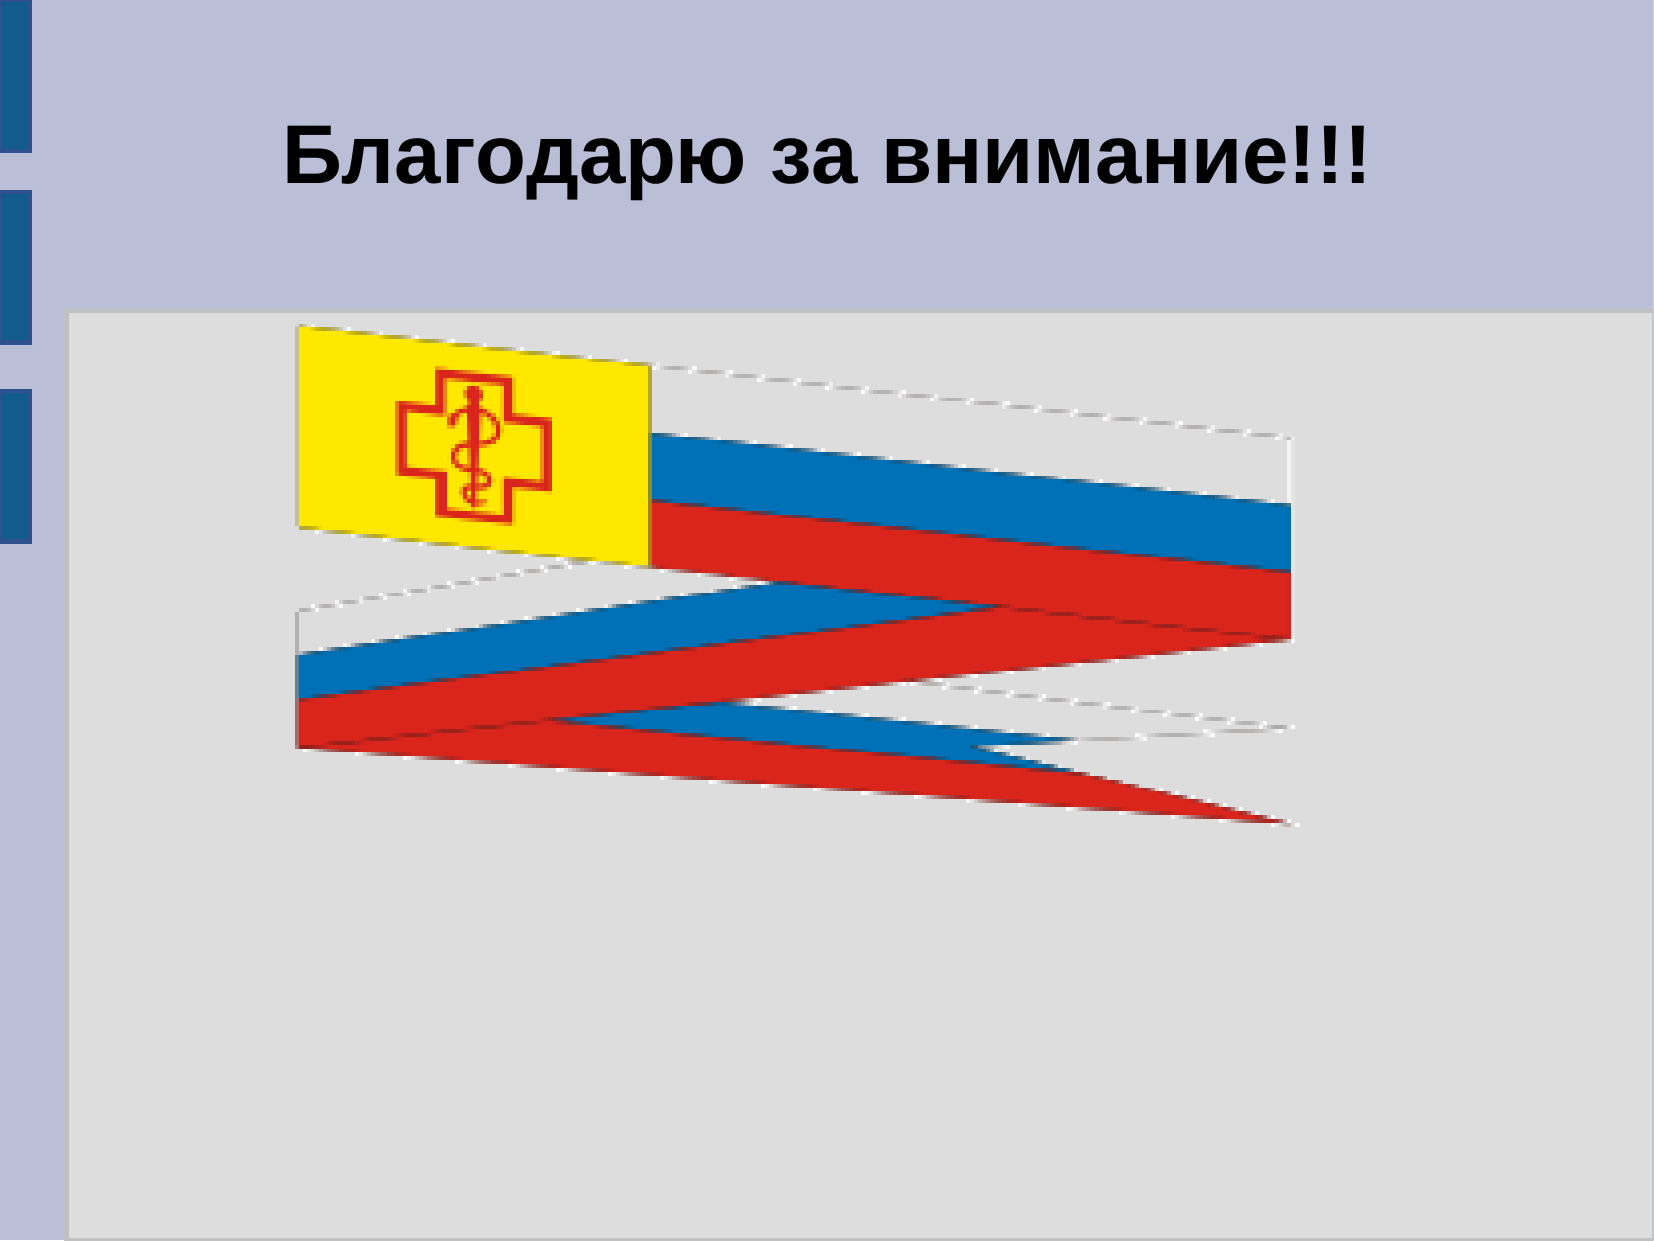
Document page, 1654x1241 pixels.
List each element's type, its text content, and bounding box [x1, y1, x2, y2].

picture [295, 324, 1300, 827]
title Благодарю за внимание!!! [121, 46, 1534, 254]
